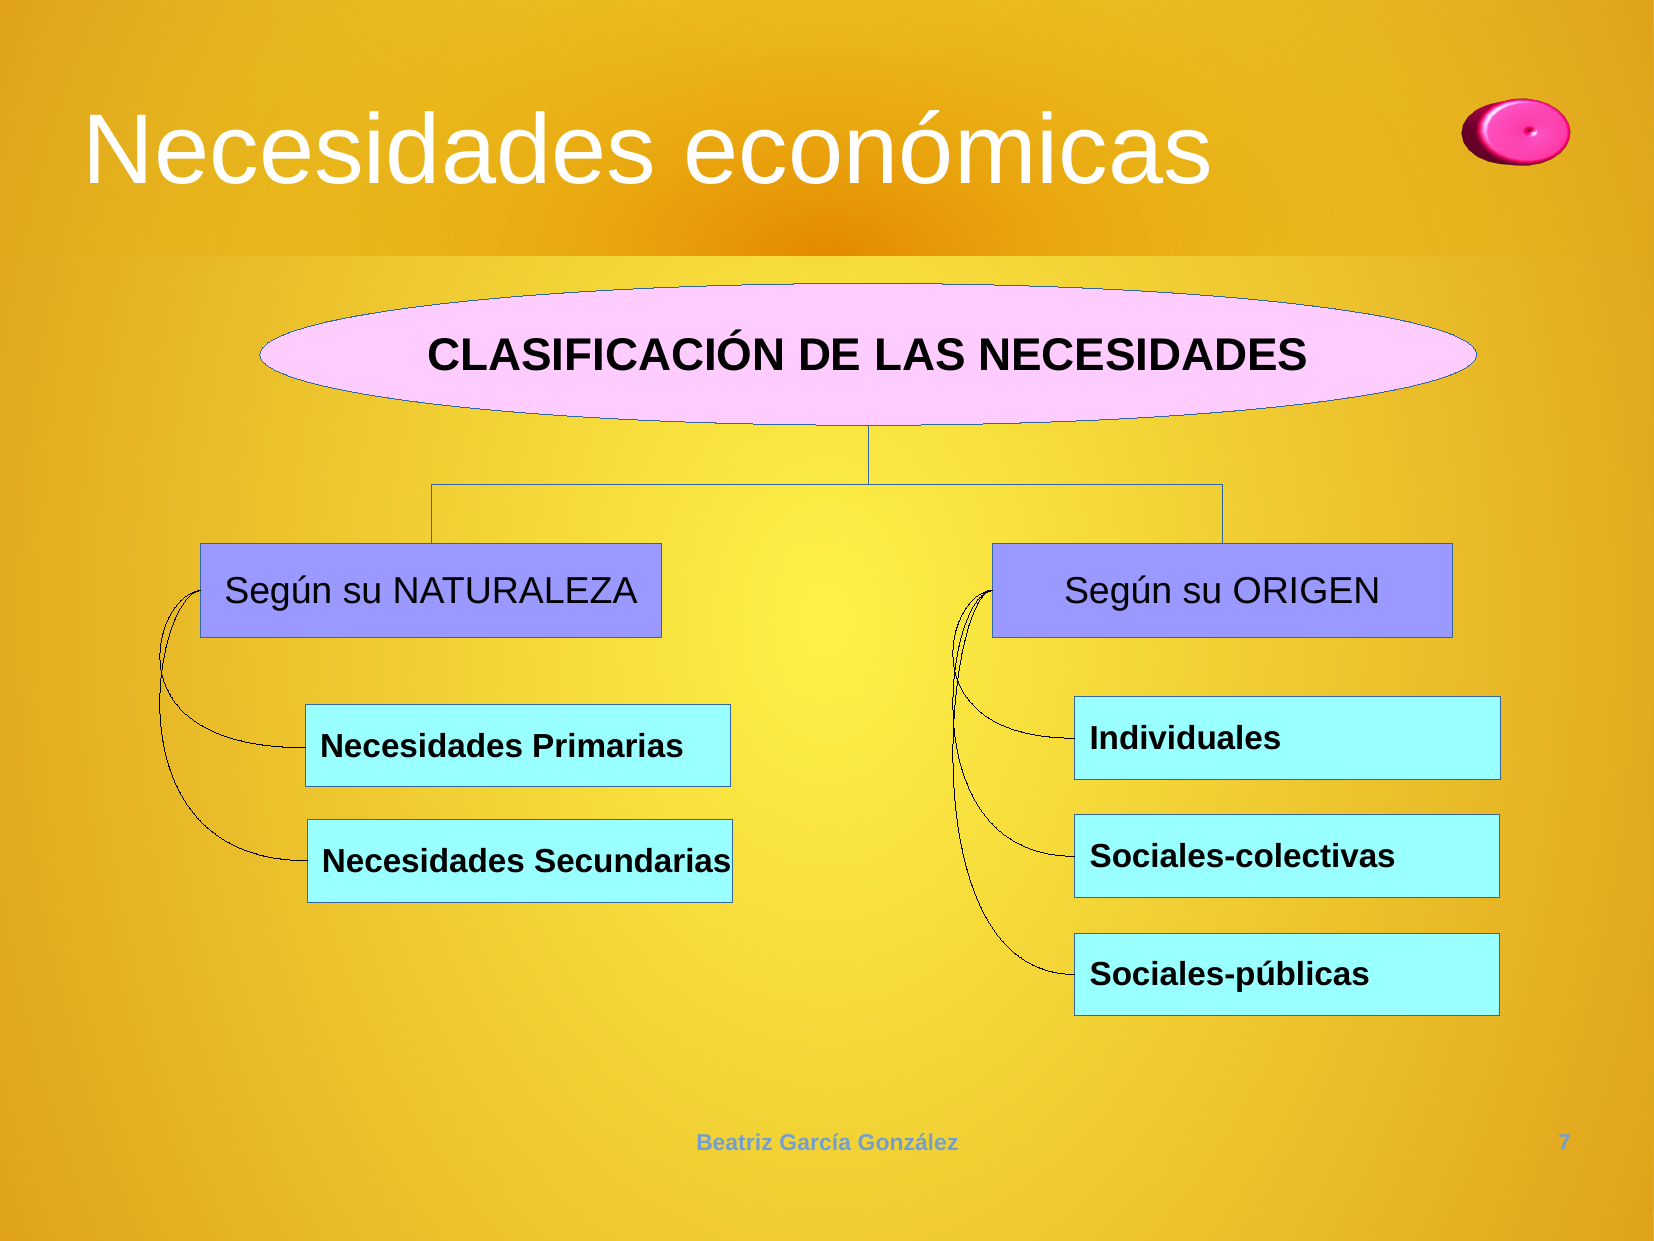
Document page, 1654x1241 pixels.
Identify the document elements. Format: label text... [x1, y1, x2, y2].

text_box Necesidades Primarias [305, 704, 731, 787]
text_box Sociales-públicas [1074, 933, 1500, 1016]
text_box Necesidades Secundarias [307, 819, 733, 903]
text_box CLASIFICACIÓN DE LAS NECESIDADES [259, 283, 1477, 426]
text_box Según su ORIGEN [992, 543, 1453, 638]
list [82, 299, 1571, 1170]
text_box Individuales [1074, 696, 1501, 780]
text_box Según su NATURALEZA [200, 543, 662, 638]
text_box Sociales-colectivas [1074, 814, 1500, 898]
title Necesidades económicas [82, 47, 1571, 252]
